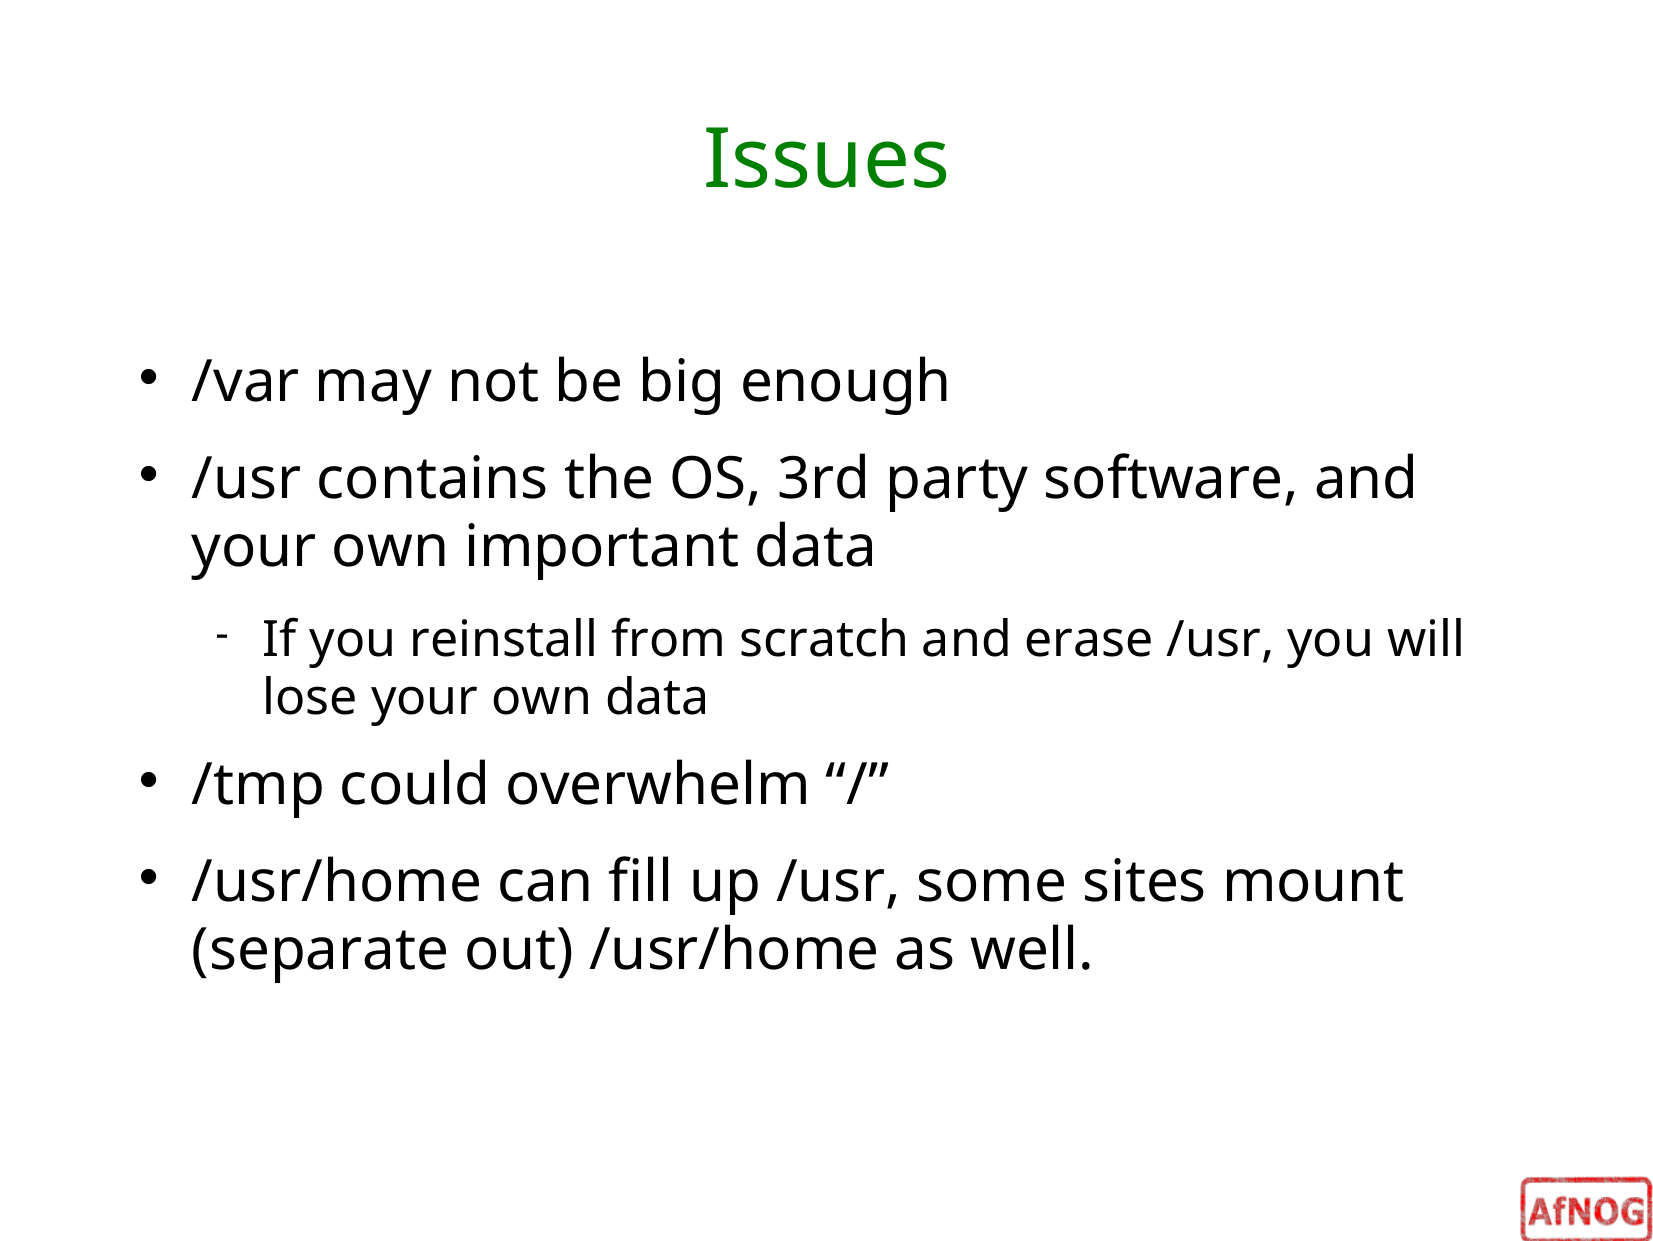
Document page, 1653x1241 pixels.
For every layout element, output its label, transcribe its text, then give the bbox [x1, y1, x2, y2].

text_box Issues [121, 73, 1533, 241]
picture [1519, 1175, 1653, 1241]
text_box /var may not be big enough /usr contains the OS, 3rd party software, and your own important data If you reinstall from scratch and erase /usr, you will lose your own data /tmp could overwhelm “/” /usr/home can fill up /usr, some sites mount (separate out) /usr/home as well. [121, 344, 1533, 1127]
